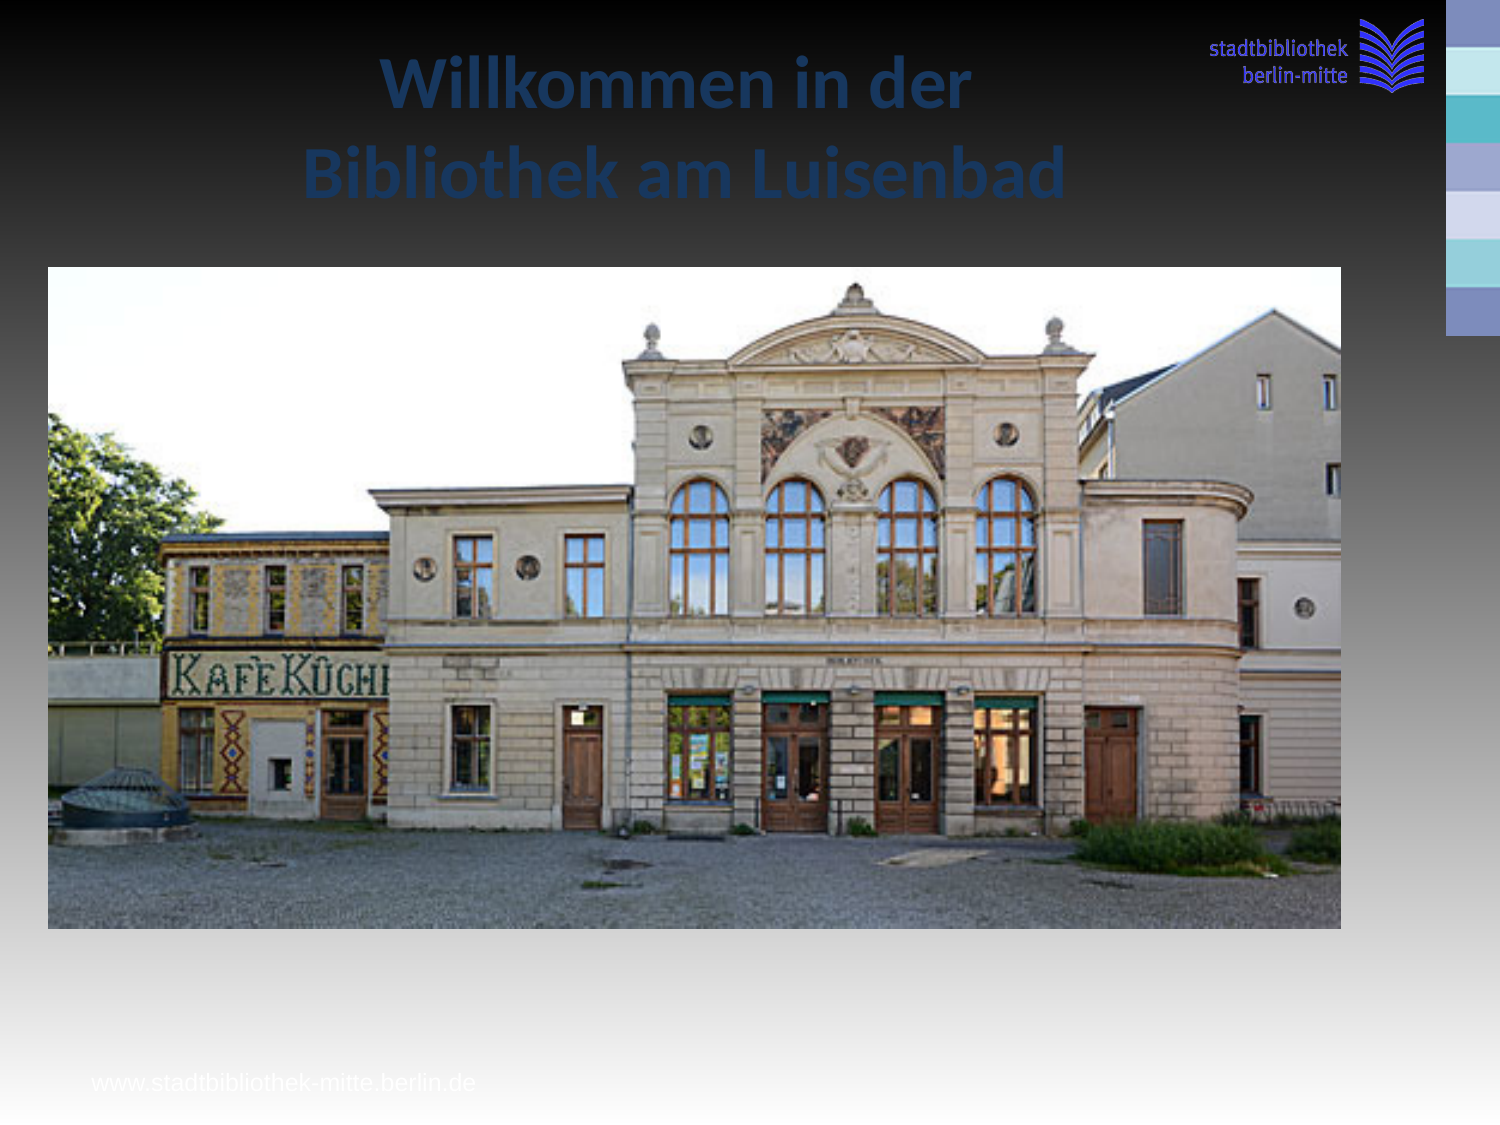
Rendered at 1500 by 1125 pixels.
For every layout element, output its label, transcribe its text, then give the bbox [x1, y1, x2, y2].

picture [1446, 0, 1500, 336]
title Willkommen in der Bibliothek am Luisenbad [47, 26, 1323, 268]
picture [1210, 19, 1424, 93]
picture [48, 267, 1341, 929]
